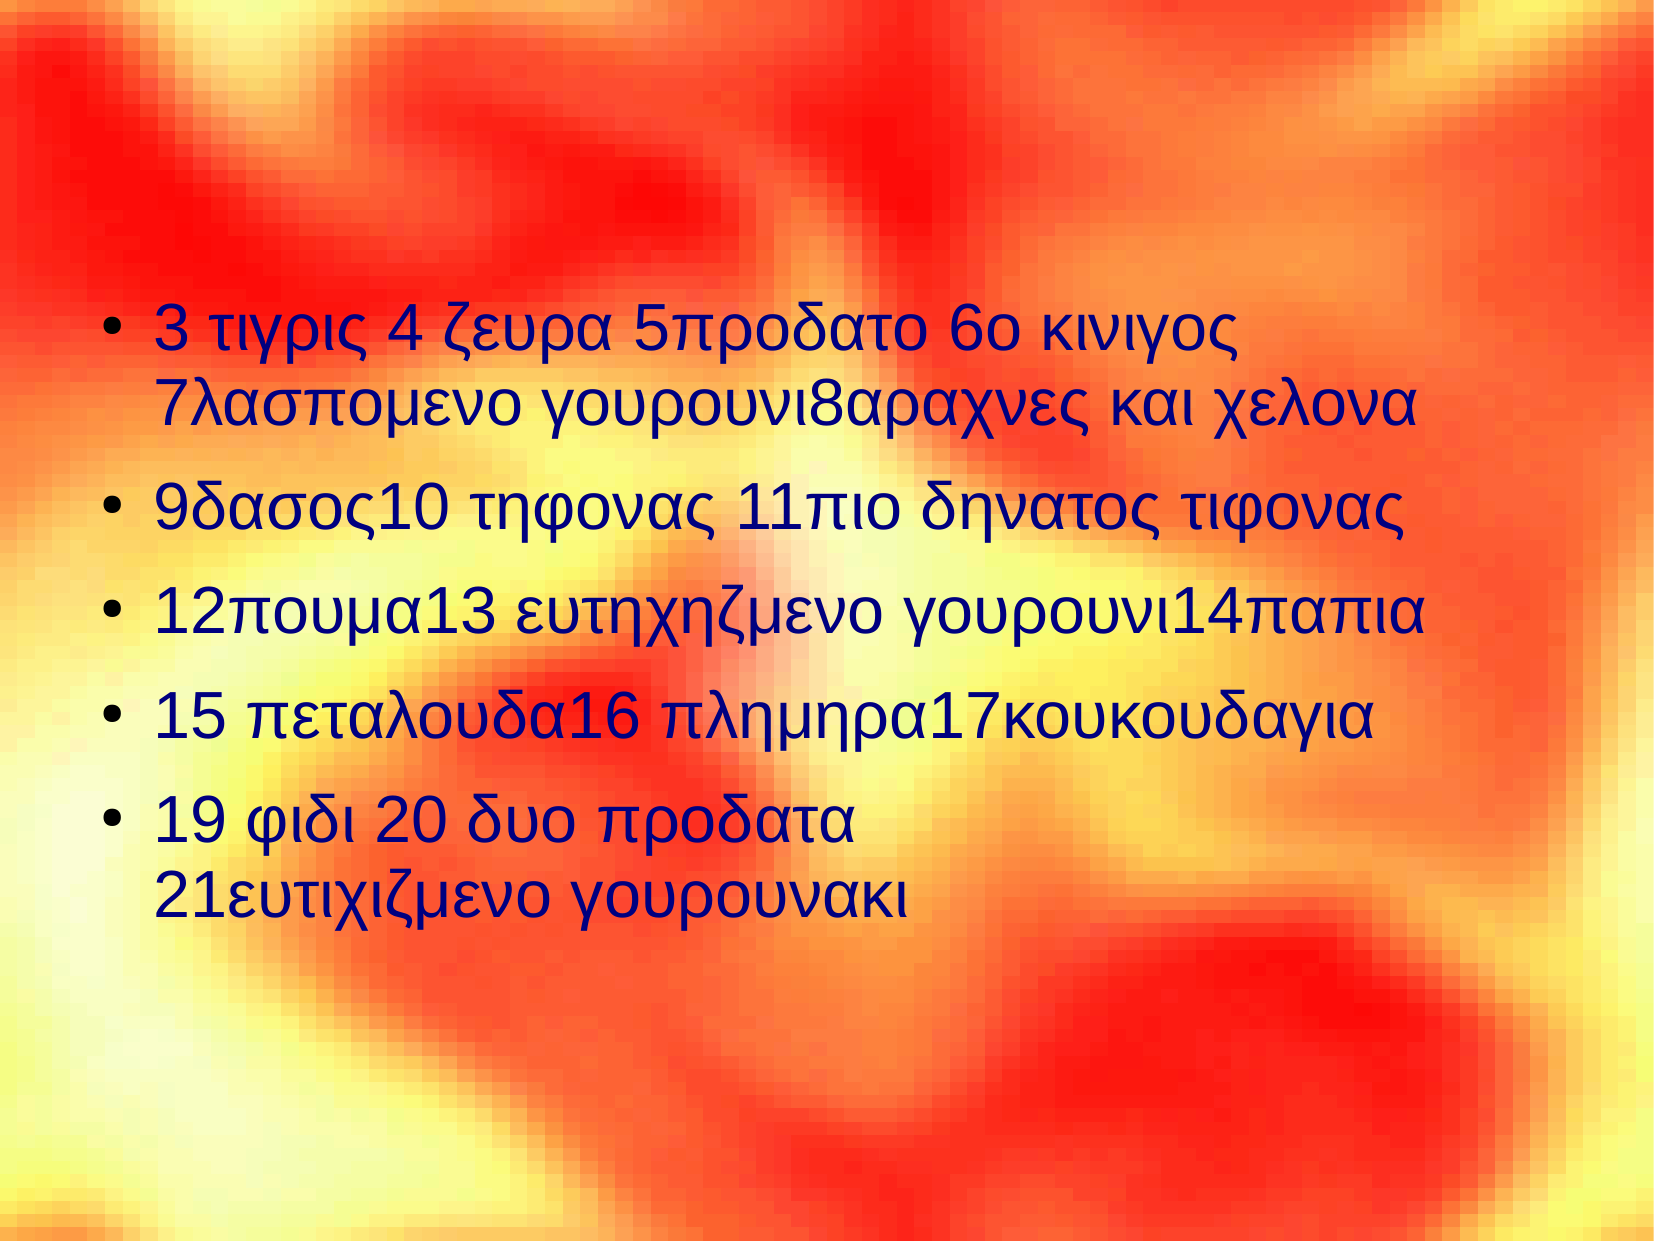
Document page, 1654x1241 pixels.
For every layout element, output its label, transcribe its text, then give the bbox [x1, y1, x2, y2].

picture [0, 0, 1654, 1241]
list 3 τιγρις 4 ζευρα 5προδατο 6ο κινιγος 7λασπομενο γουρουνι8αραχνες και χελονα 9δασος10 τηφονας 11πιο δηνατος τιφονας 12πουμα13 ευτηχηζμενο γουρουνι14παπια 15 πεταλουδα16 πλημηρα17κουκουδαγια 19 φιδι 20 δυο προδατα 21ευτιχιζμενο γουρουνακι [82, 290, 1538, 1010]
